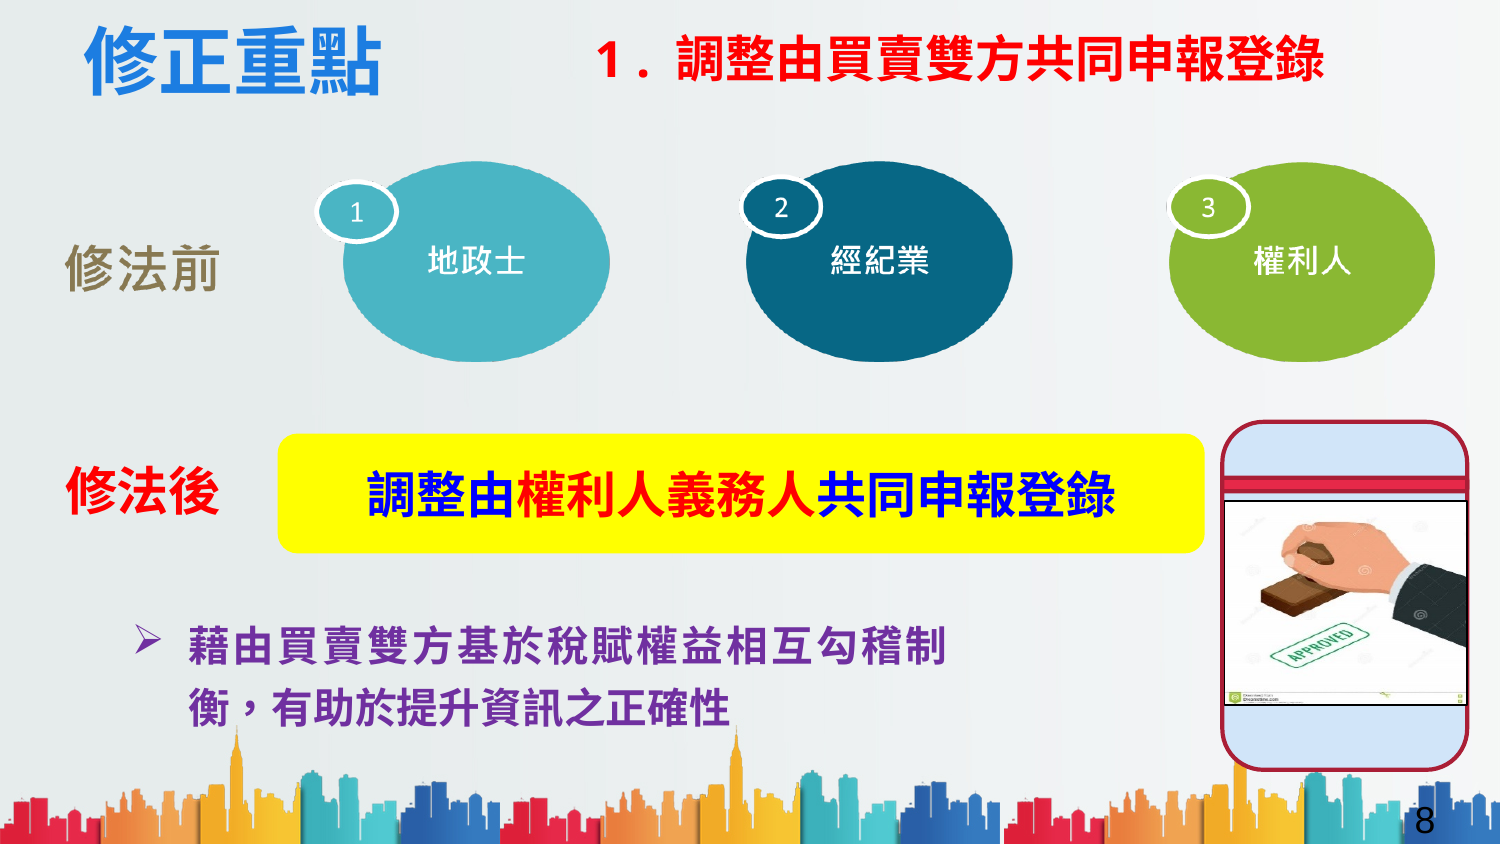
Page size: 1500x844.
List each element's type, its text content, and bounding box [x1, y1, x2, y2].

text_box 8 [1399, 787, 1483, 844]
text_box 修法後 [50, 450, 302, 529]
text_box 修正重點 [17, 8, 449, 111]
picture [0, 0, 1500, 844]
text_box 調整由權利人義務人共同申報登錄 [277, 433, 1205, 554]
text_box [1222, 421, 1468, 770]
text_box 1 . 調整由買賣雙方共同申報登錄 [579, 20, 1360, 96]
text_box 藉由買賣雙方基於稅賦權益相互勾稽制衡，有助於提升資訊之正確性 [117, 599, 963, 740]
